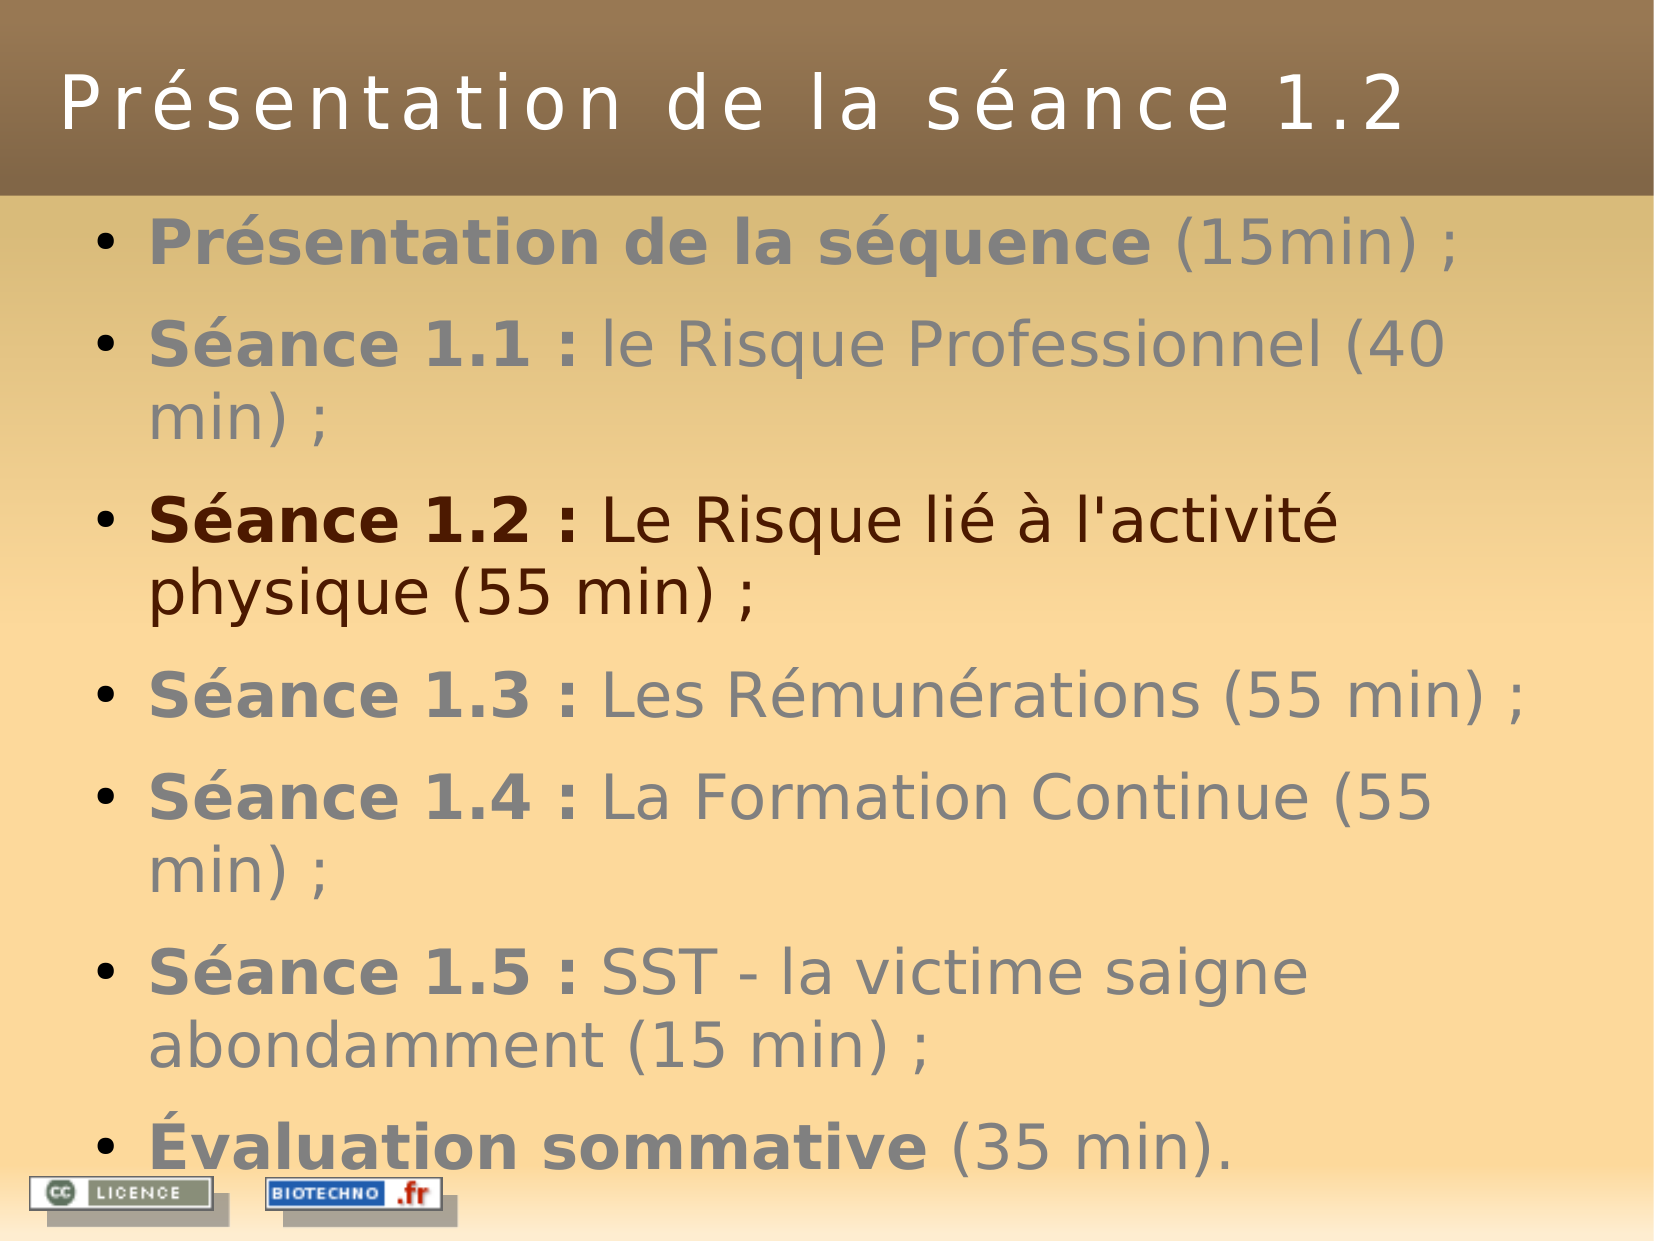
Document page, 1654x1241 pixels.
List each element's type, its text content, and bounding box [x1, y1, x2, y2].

list Présentation de la séquence (15min) ; Séance 1.1 : le Risque Professionnel (40 min) ; Séance 1.2 : Le Risque lié à l'activité physique (55 min) ; Séance 1.3 : Les Rémunérations (55 min) ; Séance 1.4 : La Formation Continue (55 min) ; Séance 1.5 : SST - la victime saigne abondamment (15 min) ; Évaluation sommative (35 min). [76, 206, 1595, 1185]
picture [0, 0, 1654, 1241]
title Présentation de la séance 1.2 [59, 29, 1595, 178]
